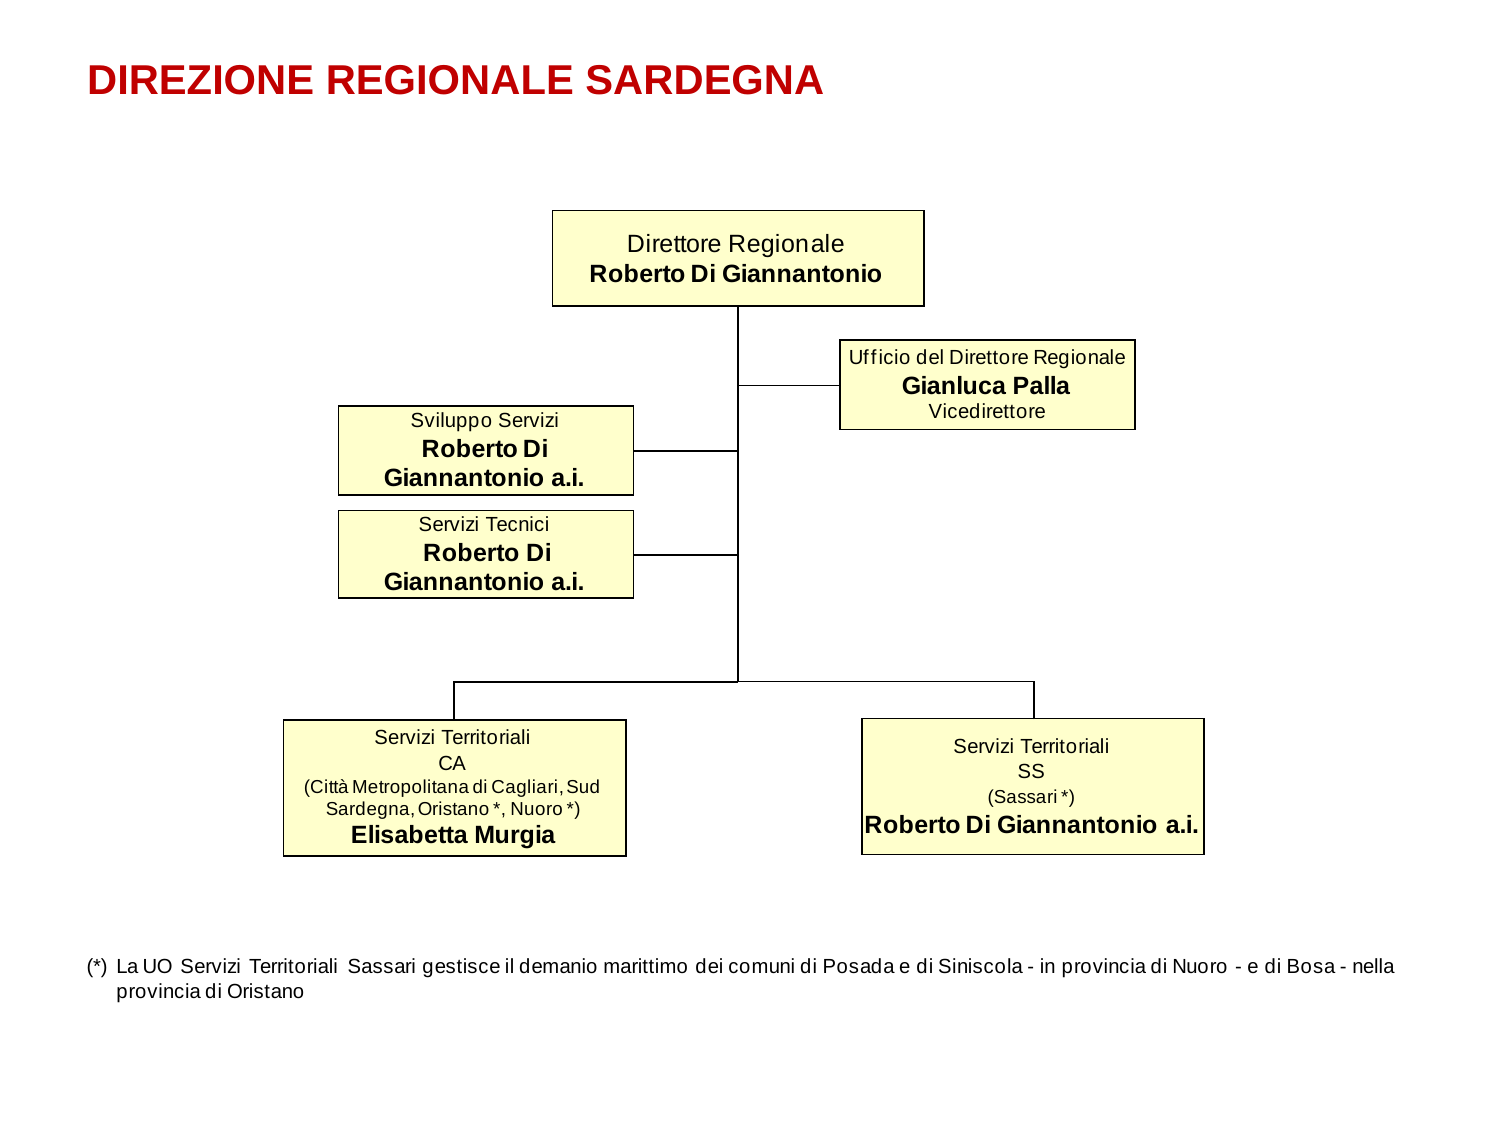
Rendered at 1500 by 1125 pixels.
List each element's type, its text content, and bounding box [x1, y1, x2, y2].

picture [70, 208, 1430, 1012]
title DIREZIONE REGIONALE SARDEGNA [72, 45, 1462, 128]
